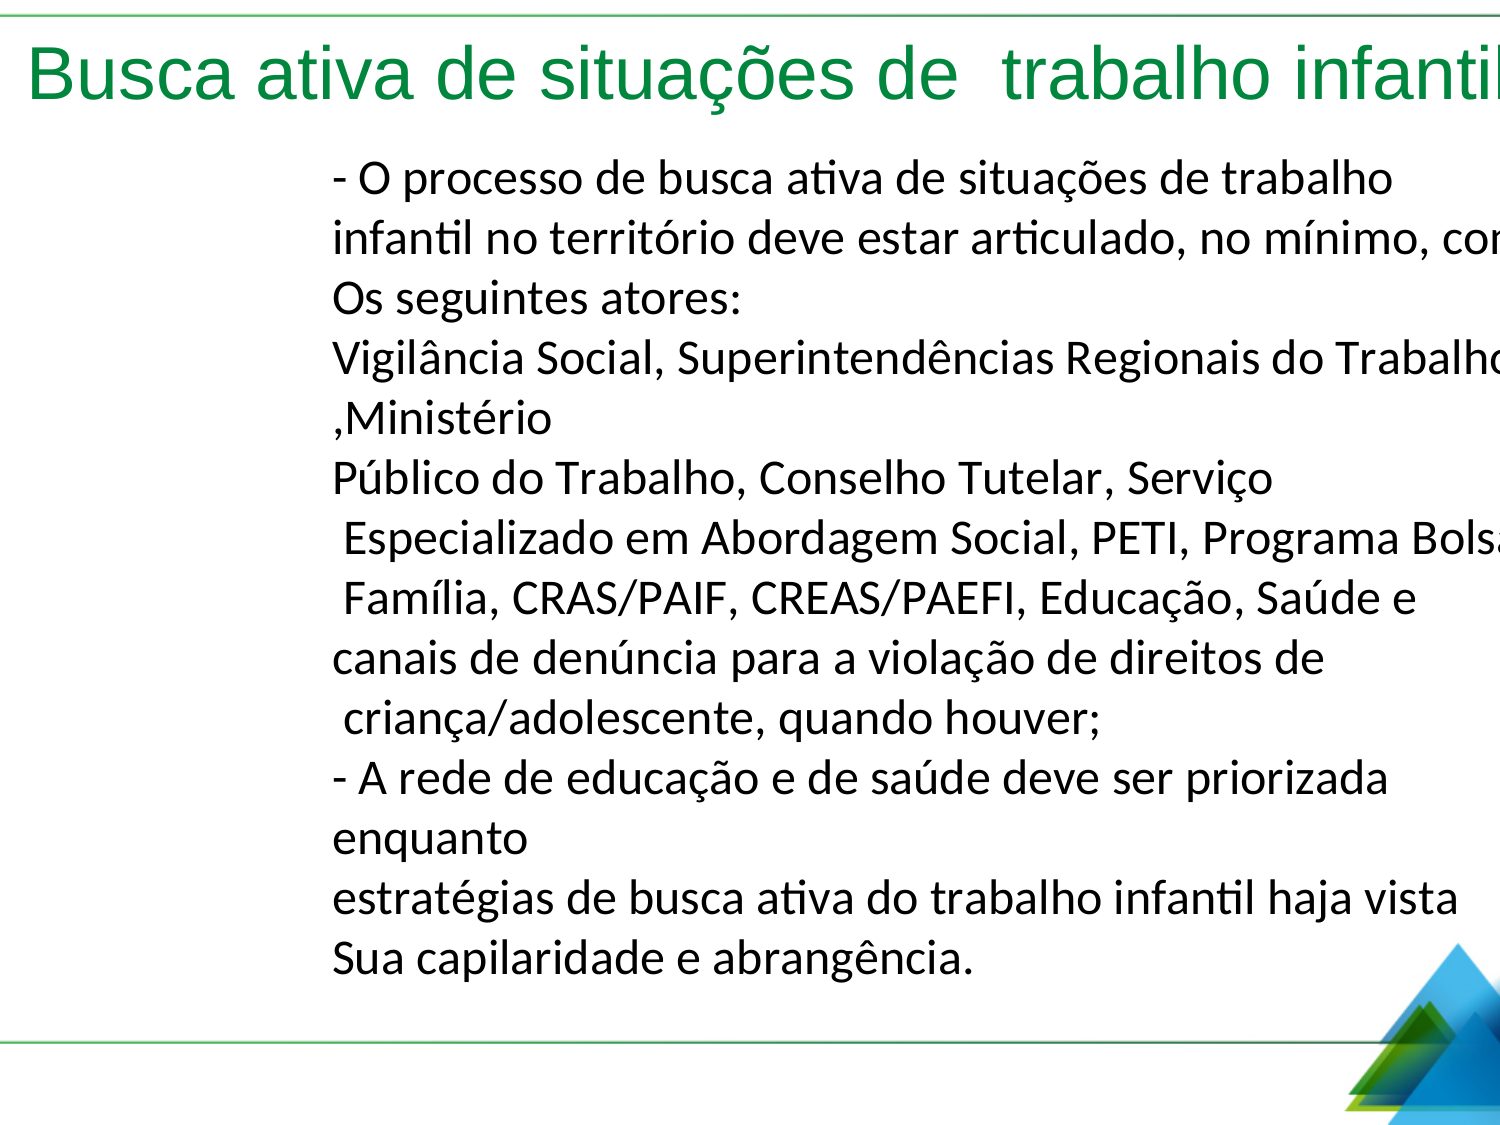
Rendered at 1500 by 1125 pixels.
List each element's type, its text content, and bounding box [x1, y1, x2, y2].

text_box - O processo de busca ativa de situações de trabalho infantil no território deve estar articulado, no mínimo, com Os seguintes atores: Vigilância Social, Superintendências Regionais do Trabalho ,Ministério Público do Trabalho, Conselho Tutelar, Serviço Especializado em Abordagem Social, PETI, Programa Bolsa Família, CRAS/PAIF, CREAS/PAEFI, Educação, Saúde e canais de denúncia para a violação de direitos de criança/adolescente, quando houver; - A rede de educação e de saúde deve ser priorizada enquanto estratégias de busca ativa do trabalho infantil haja vista Sua capilaridade e abrangência. [317, 140, 1500, 1053]
text_box Busca ativa de situações de trabalho infantil [0, 0, 1500, 140]
text_box [0, 140, 1500, 1125]
